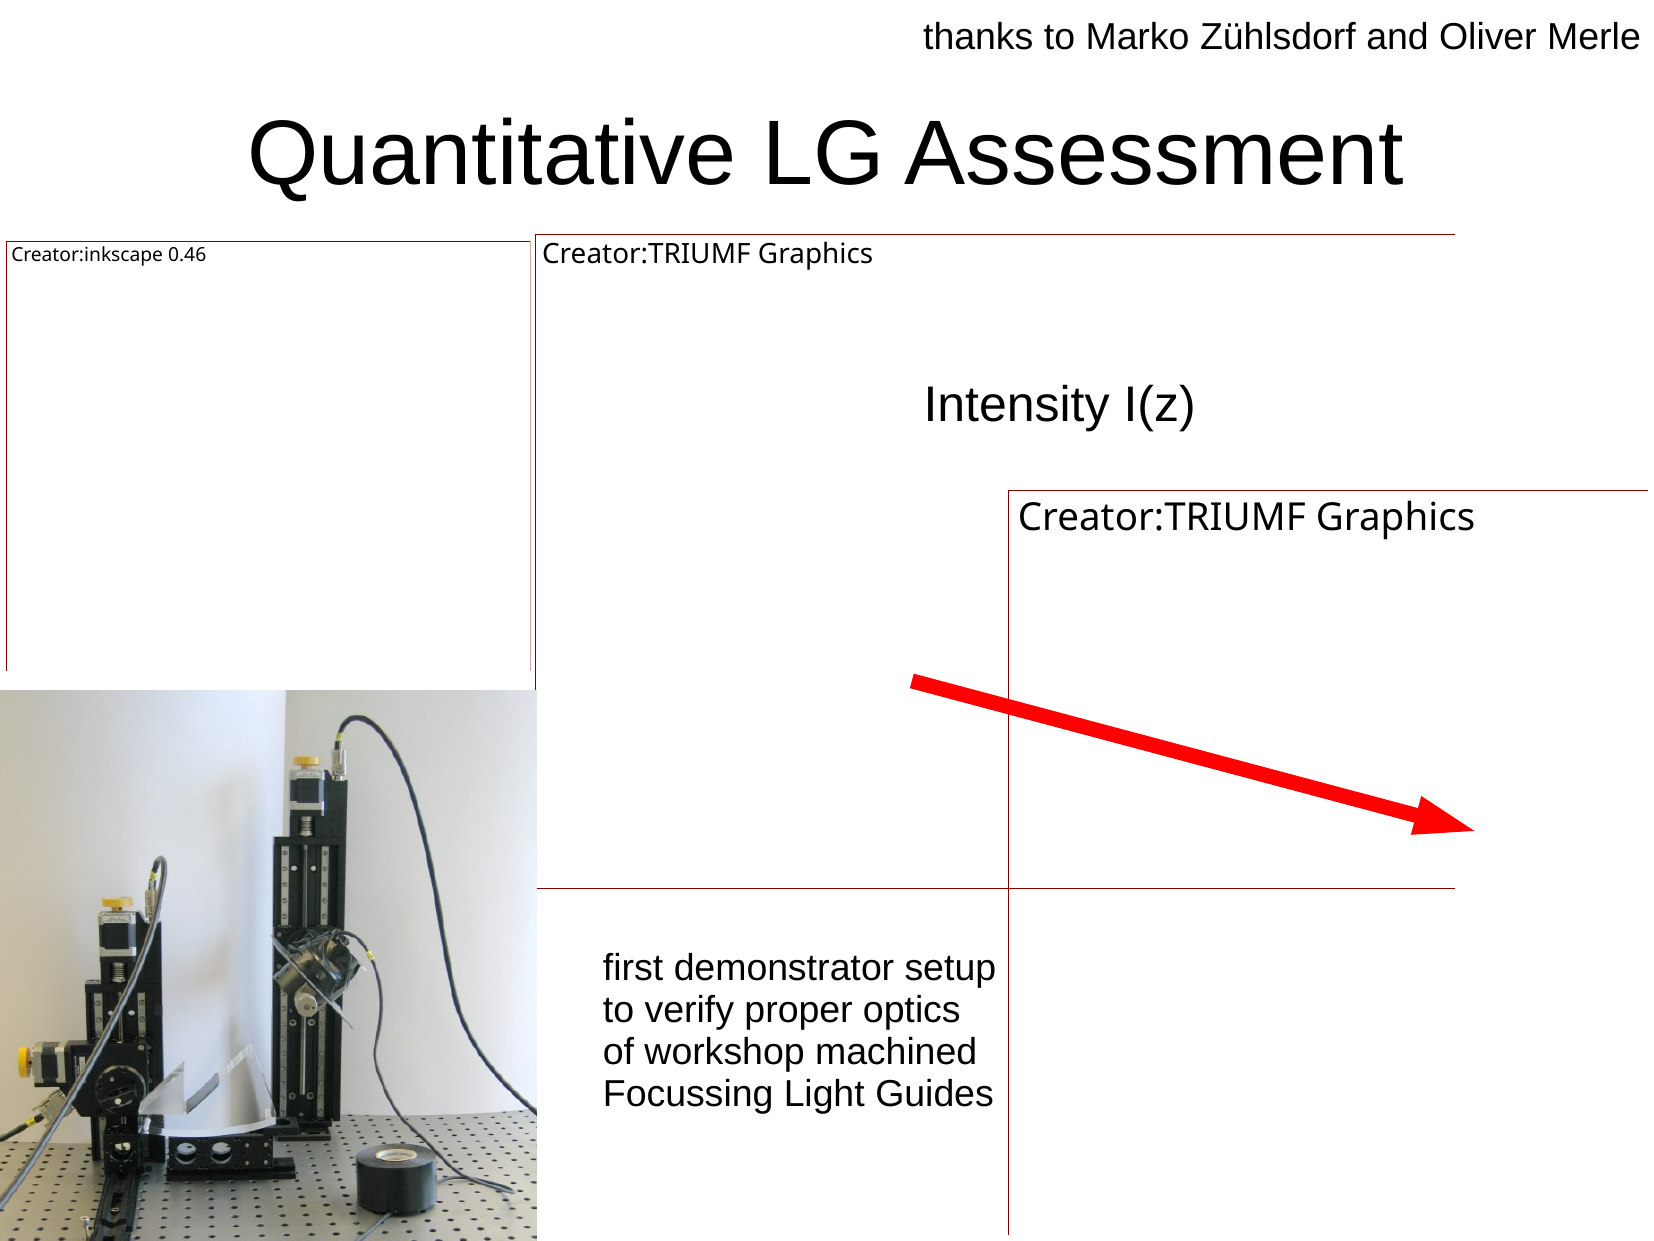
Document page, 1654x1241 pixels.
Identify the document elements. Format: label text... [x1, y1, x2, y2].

picture [0, 250, 1648, 1241]
text_box thanks to Marko Zühlsdorf and Oliver Merle [908, 7, 1654, 70]
text_box Intensity I(z) [908, 368, 1211, 446]
text_box first demonstrator setup to verify proper optics of workshop machined Focussing Light Guides [588, 939, 1012, 1141]
picture [5, 239, 531, 671]
title Quantitative LG Assessment [82, 56, 1571, 250]
